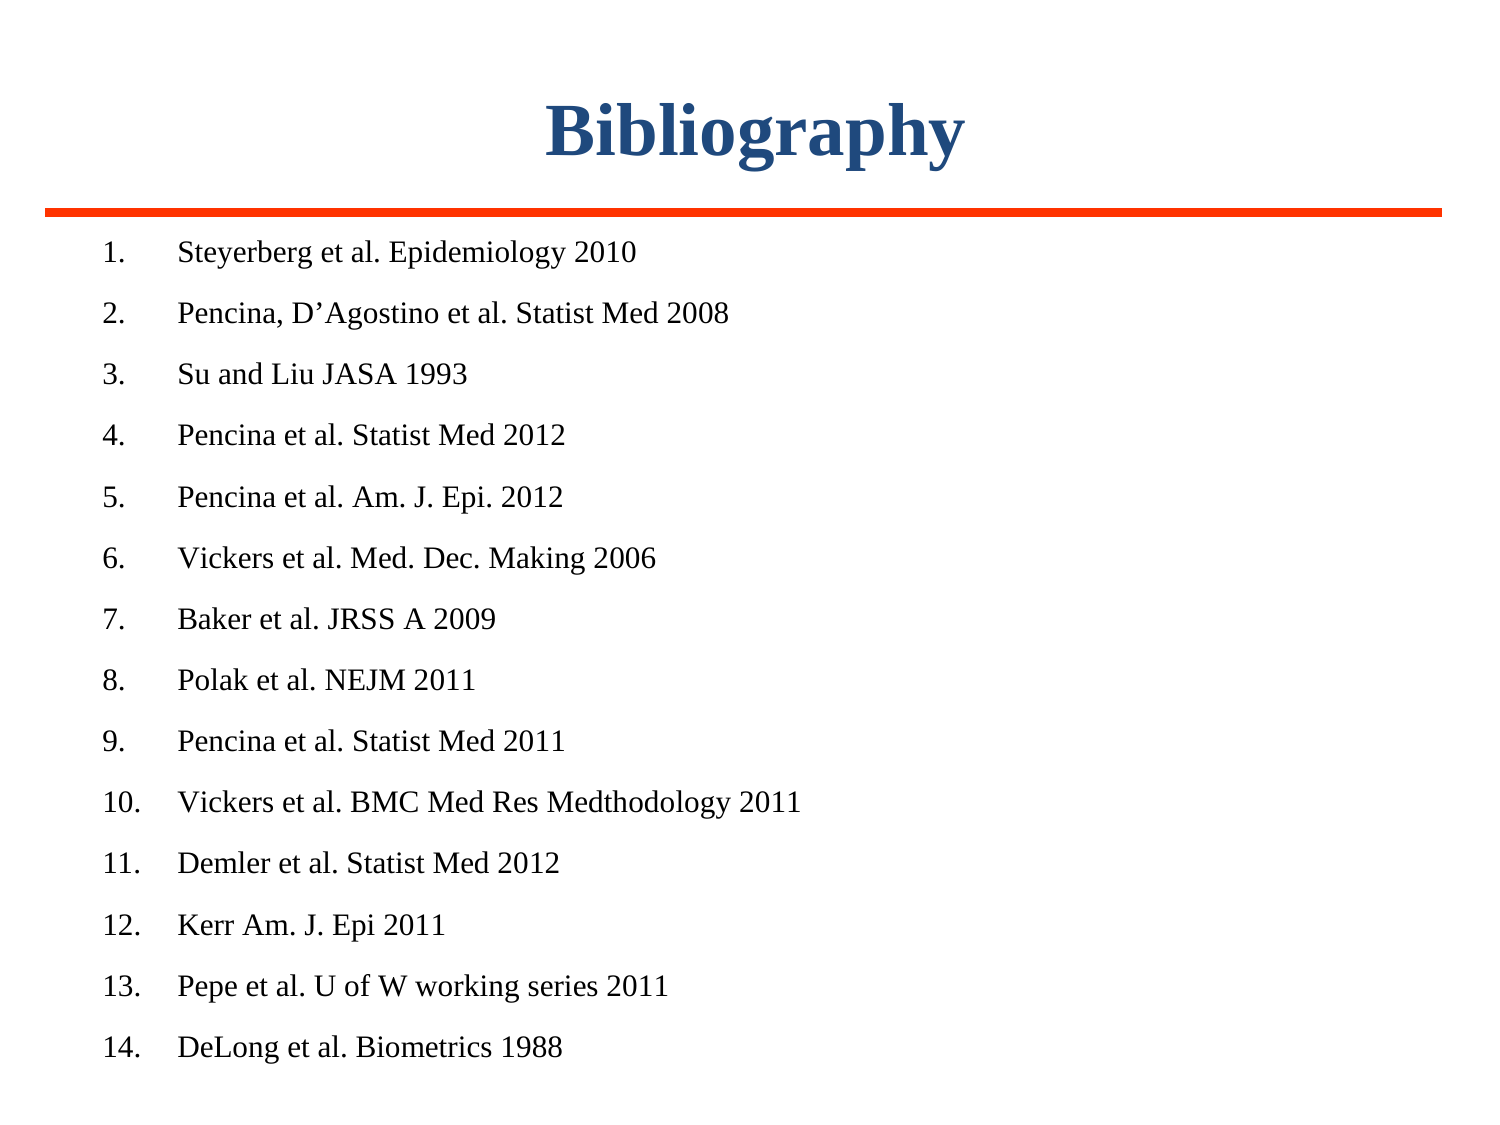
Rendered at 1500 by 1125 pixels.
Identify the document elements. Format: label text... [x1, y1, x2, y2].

text_box Bibliography [99, 37, 1413, 208]
text_box Steyerberg et al. Epidemiology 2010 Pencina, D’Agostino et al. Statist Med 2008 Su and Liu JASA 1993 Pencina et al. Statist Med 2012 Pencina et al. Am. J. Epi. 2012 Vickers et al. Med. Dec. Making 2006 Baker et al. JRSS A 2009 Polak et al. NEJM 2011 Pencina et al. Statist Med 2011 Vickers et al. BMC Med Res Medthodology 2011 Demler et al. Statist Med 2012 Kerr Am. J. Epi 2011 Pepe et al. U of W working series 2011 DeLong et al. Biometrics 1988 [87, 217, 1413, 1075]
